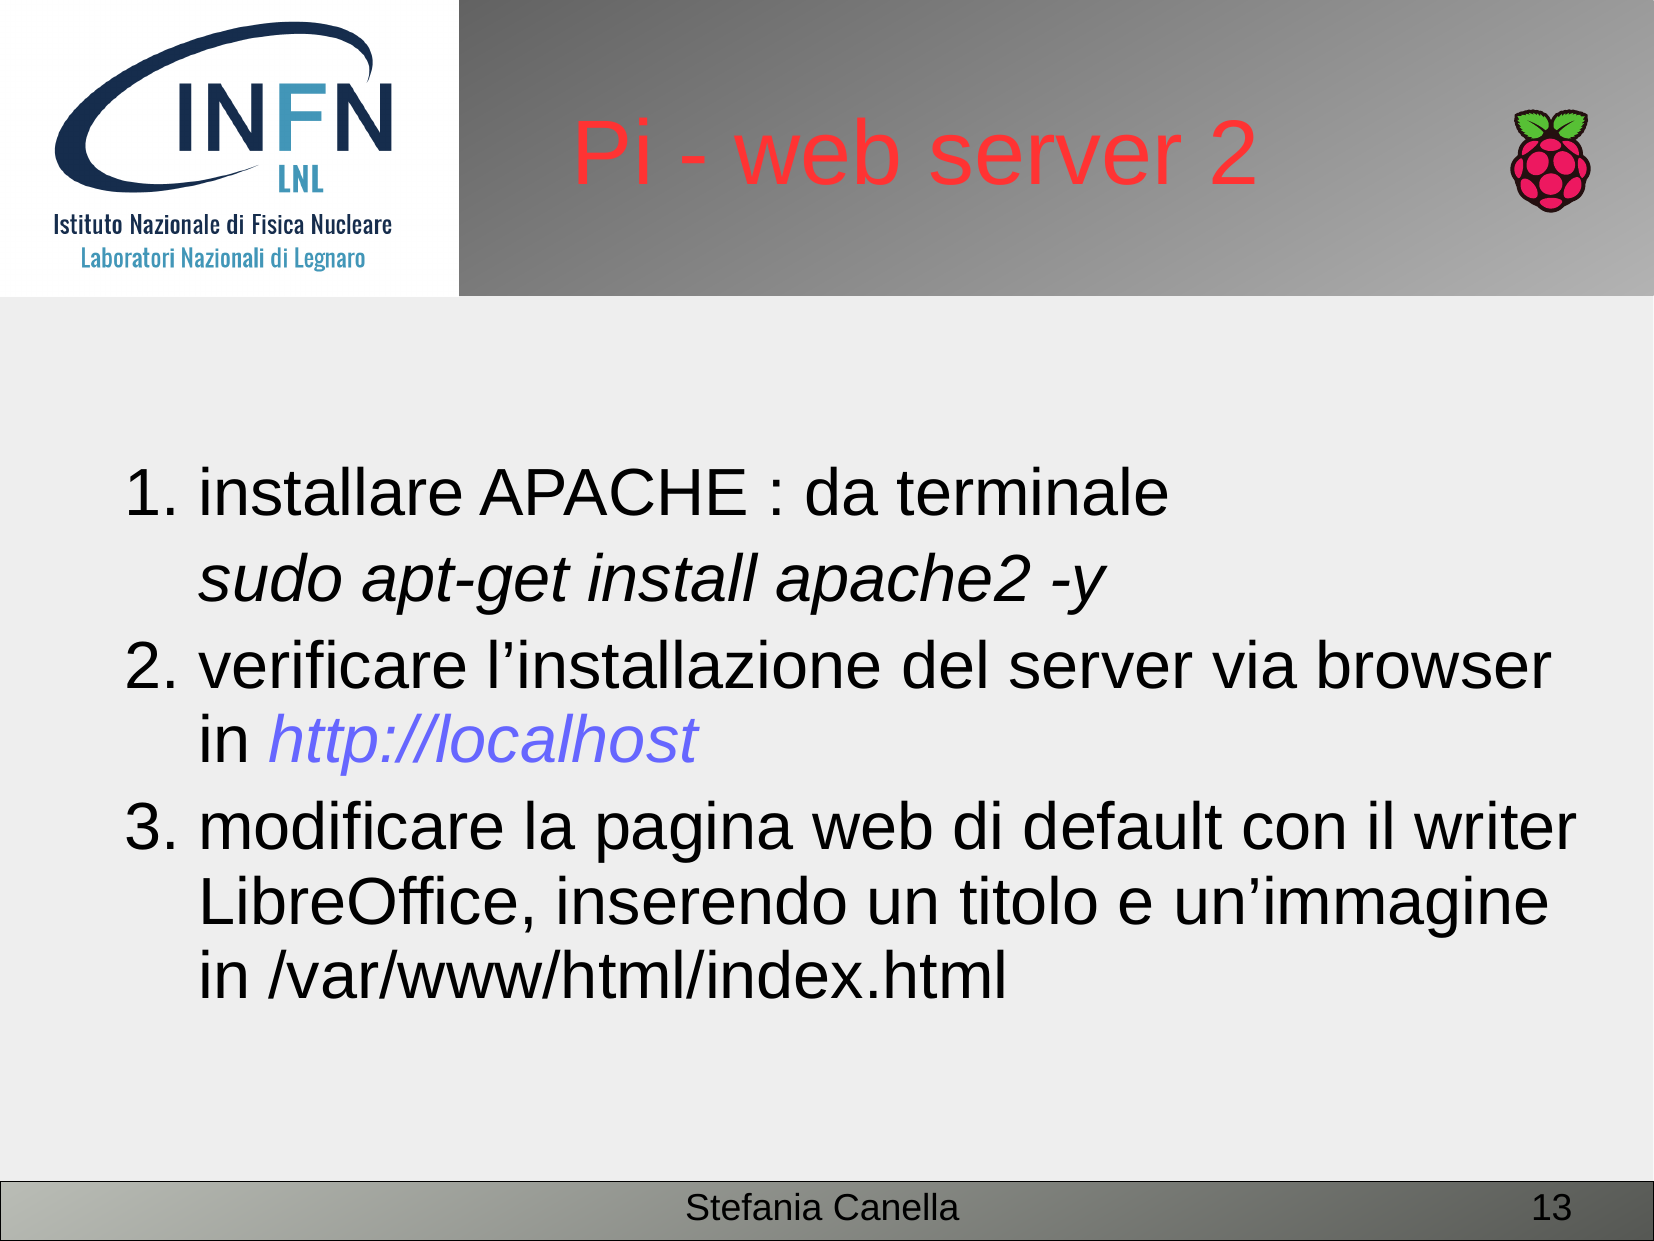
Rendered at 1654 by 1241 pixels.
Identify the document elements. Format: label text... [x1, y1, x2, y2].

picture [0, 0, 459, 297]
text_box [459, 0, 1654, 296]
text_box [984, 1181, 1516, 1241]
text_box [0, 1181, 670, 1241]
title Pi - web server 2 [459, 49, 1571, 257]
subtitle 1. installare APACHE : da terminale sudo apt-get install apache2 -y 2. verificare l’installazione del server via browser in http://localhost 3. modificare la pagina web di default con il writer LibreOffice, inserendo un titolo e un’immagine in /var/www/html/index.html [65, 423, 1588, 1044]
text_box <number> [1516, 1178, 1654, 1241]
text_box Stefania Canella [670, 1178, 984, 1241]
